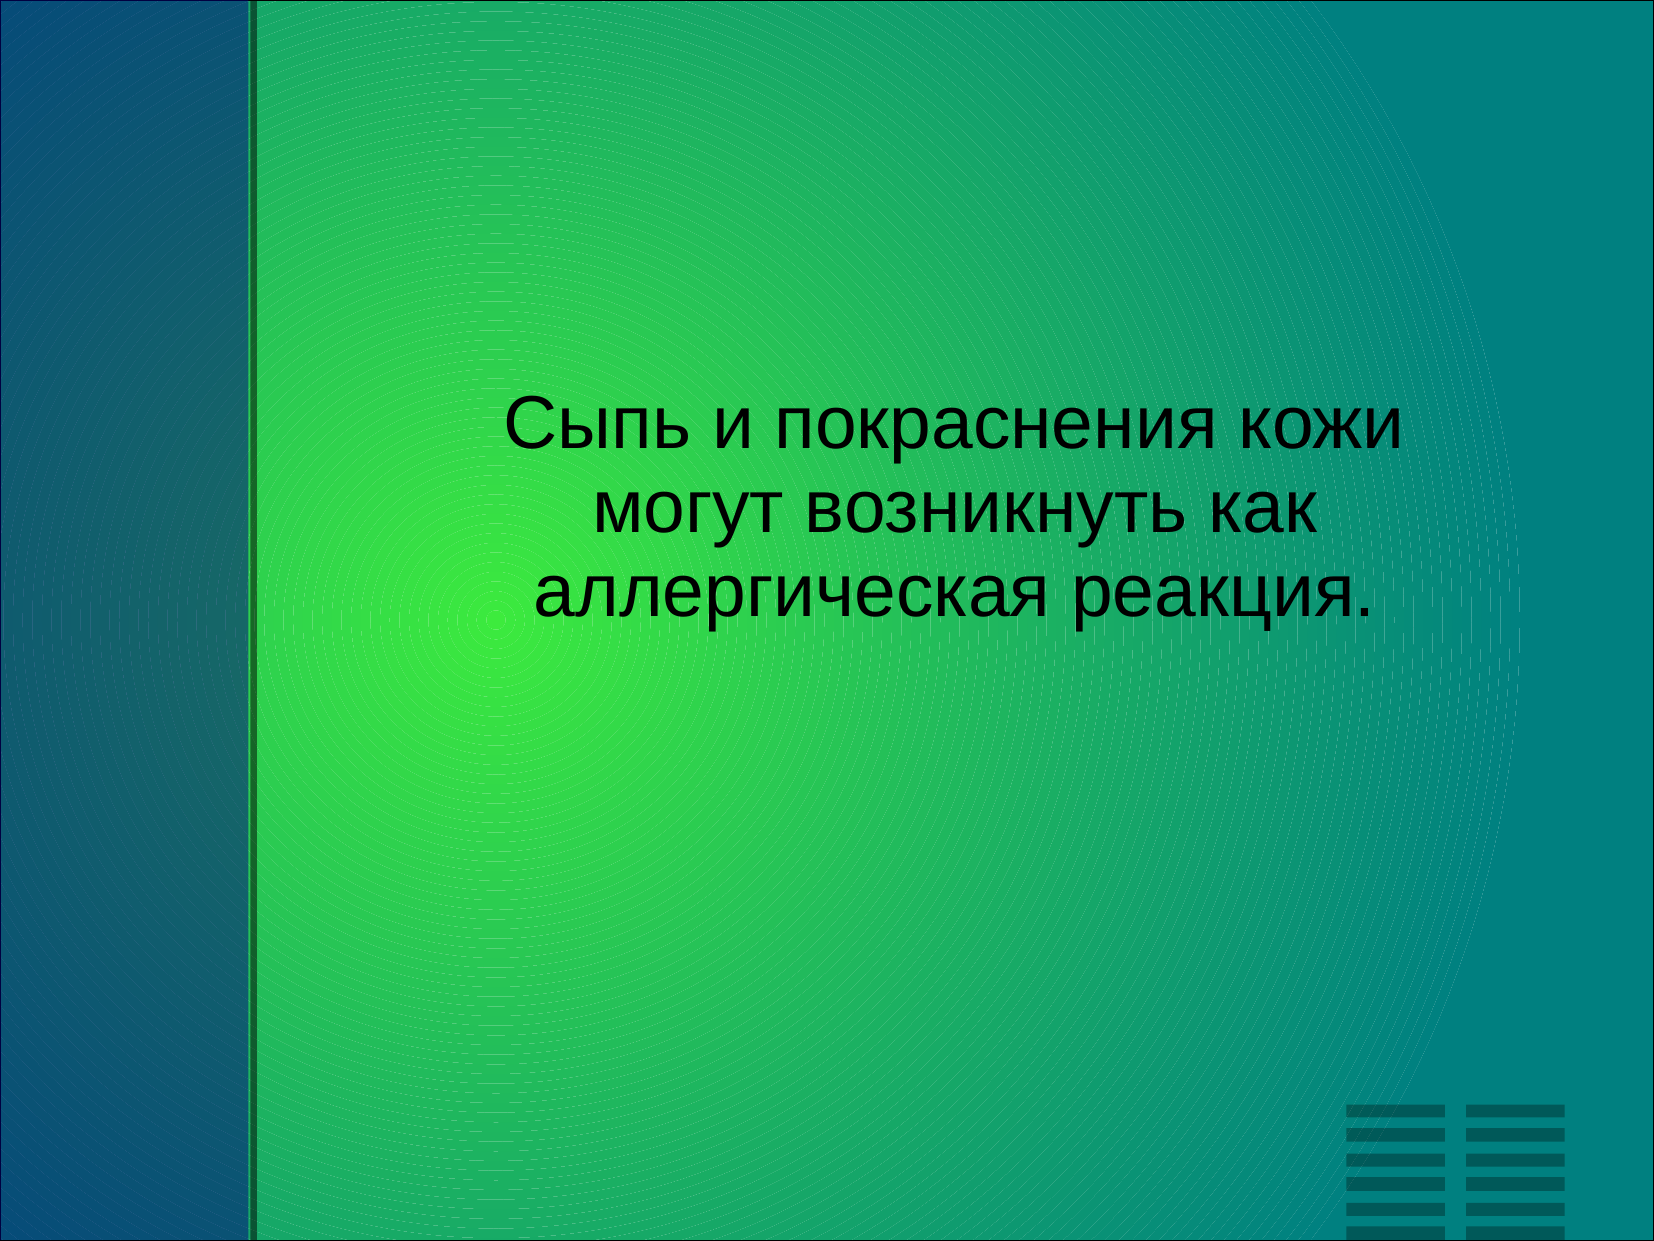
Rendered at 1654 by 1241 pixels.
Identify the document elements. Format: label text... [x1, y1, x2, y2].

text_box Сыпь и покраснения кожи могут возникнуть как аллергическая реакция. [472, 324, 1438, 975]
